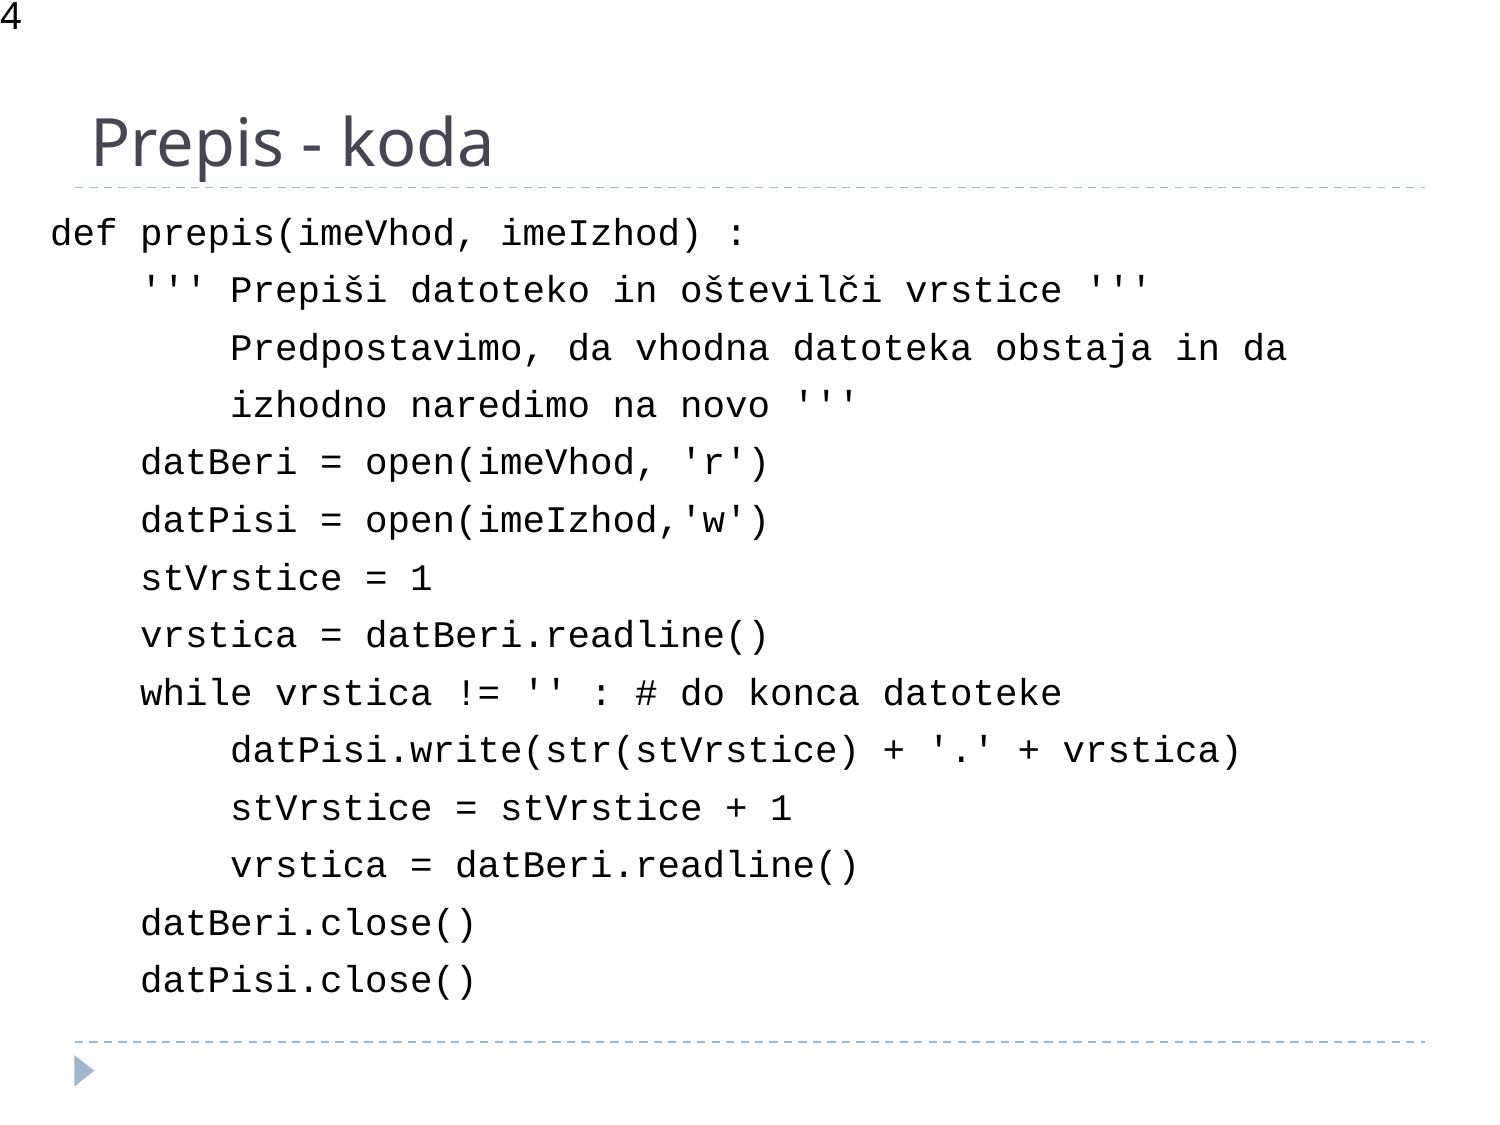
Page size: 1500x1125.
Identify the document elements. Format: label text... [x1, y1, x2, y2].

title Prepis - koda [75, 24, 1425, 188]
list def prepis(imeVhod, imeIzhod) : ''' Prepiši datoteko in oštevilči vrstice ''' Predpostavimo, da vhodna datoteka obstaja in da izhodno naredimo na novo ''' datBeri = open(imeVhod, 'r') datPisi = open(imeIzhod,'w') stVrstice = 1 vrstica = datBeri.readline() while vrstica != '' : # do konca datoteke datPisi.write(str(stVrstice) + '.' + vrstica) stVrstice = stVrstice + 1 vrstica = datBeri.readline() datBeri.close() datPisi.close() [35, 200, 1425, 1010]
